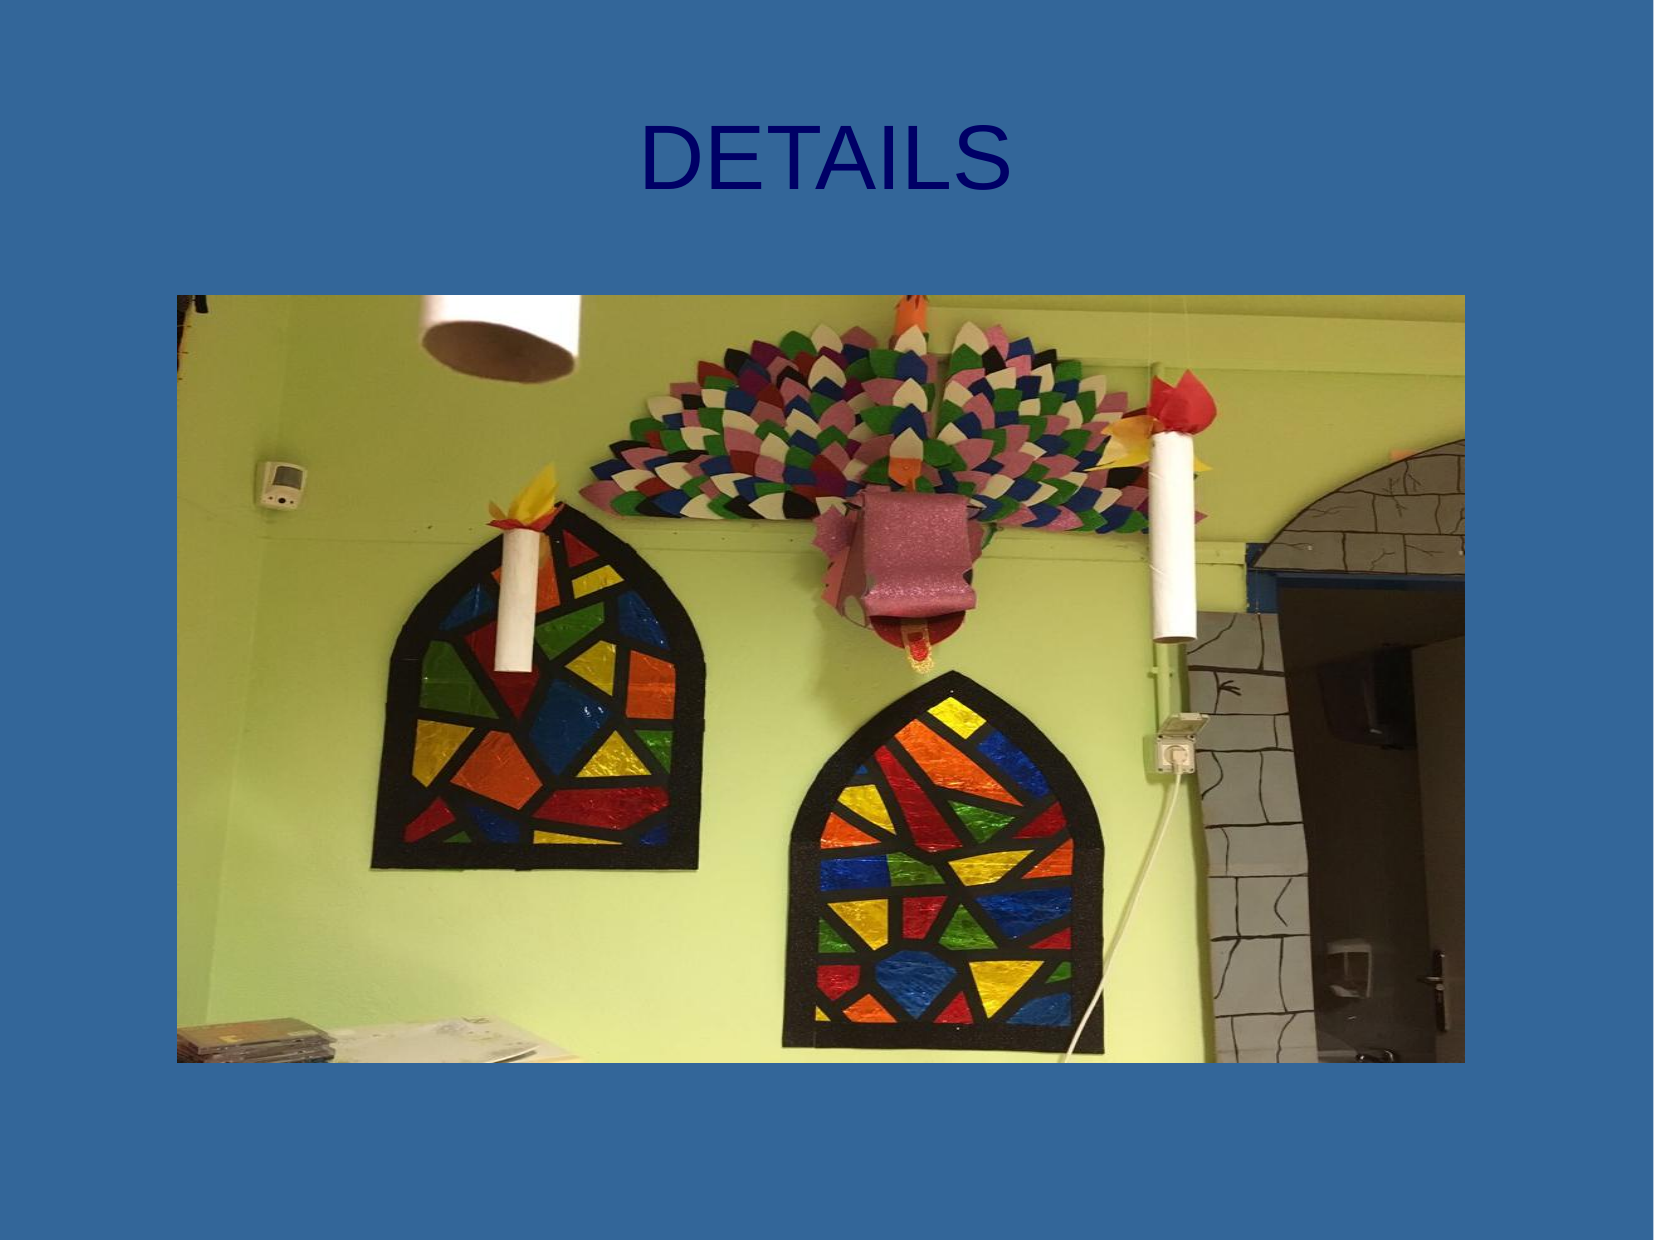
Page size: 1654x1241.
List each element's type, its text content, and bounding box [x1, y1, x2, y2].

picture [177, 295, 1465, 1063]
title DETAILS [82, 49, 1571, 257]
